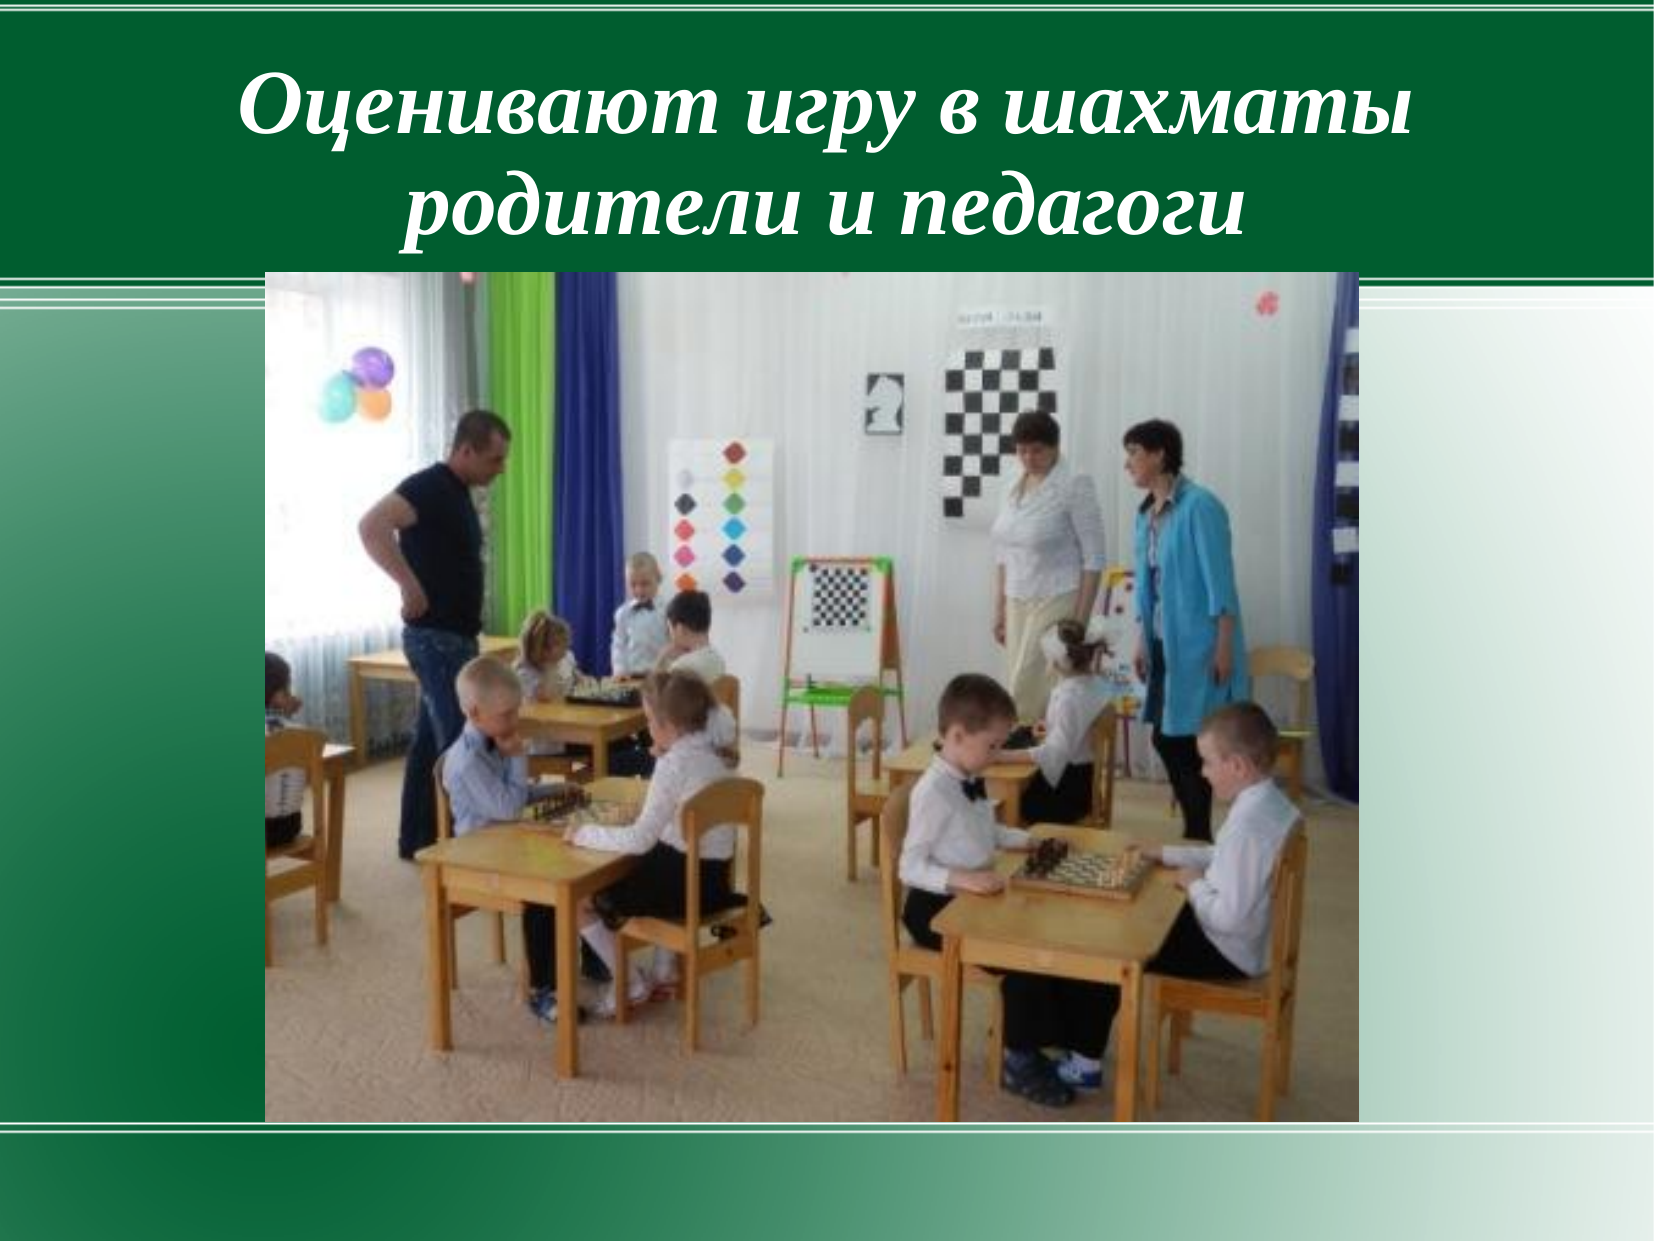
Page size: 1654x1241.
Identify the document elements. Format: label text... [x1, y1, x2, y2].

picture [0, 0, 1654, 1241]
title Оценивают игру в шахматы родители и педагоги [82, 49, 1571, 257]
